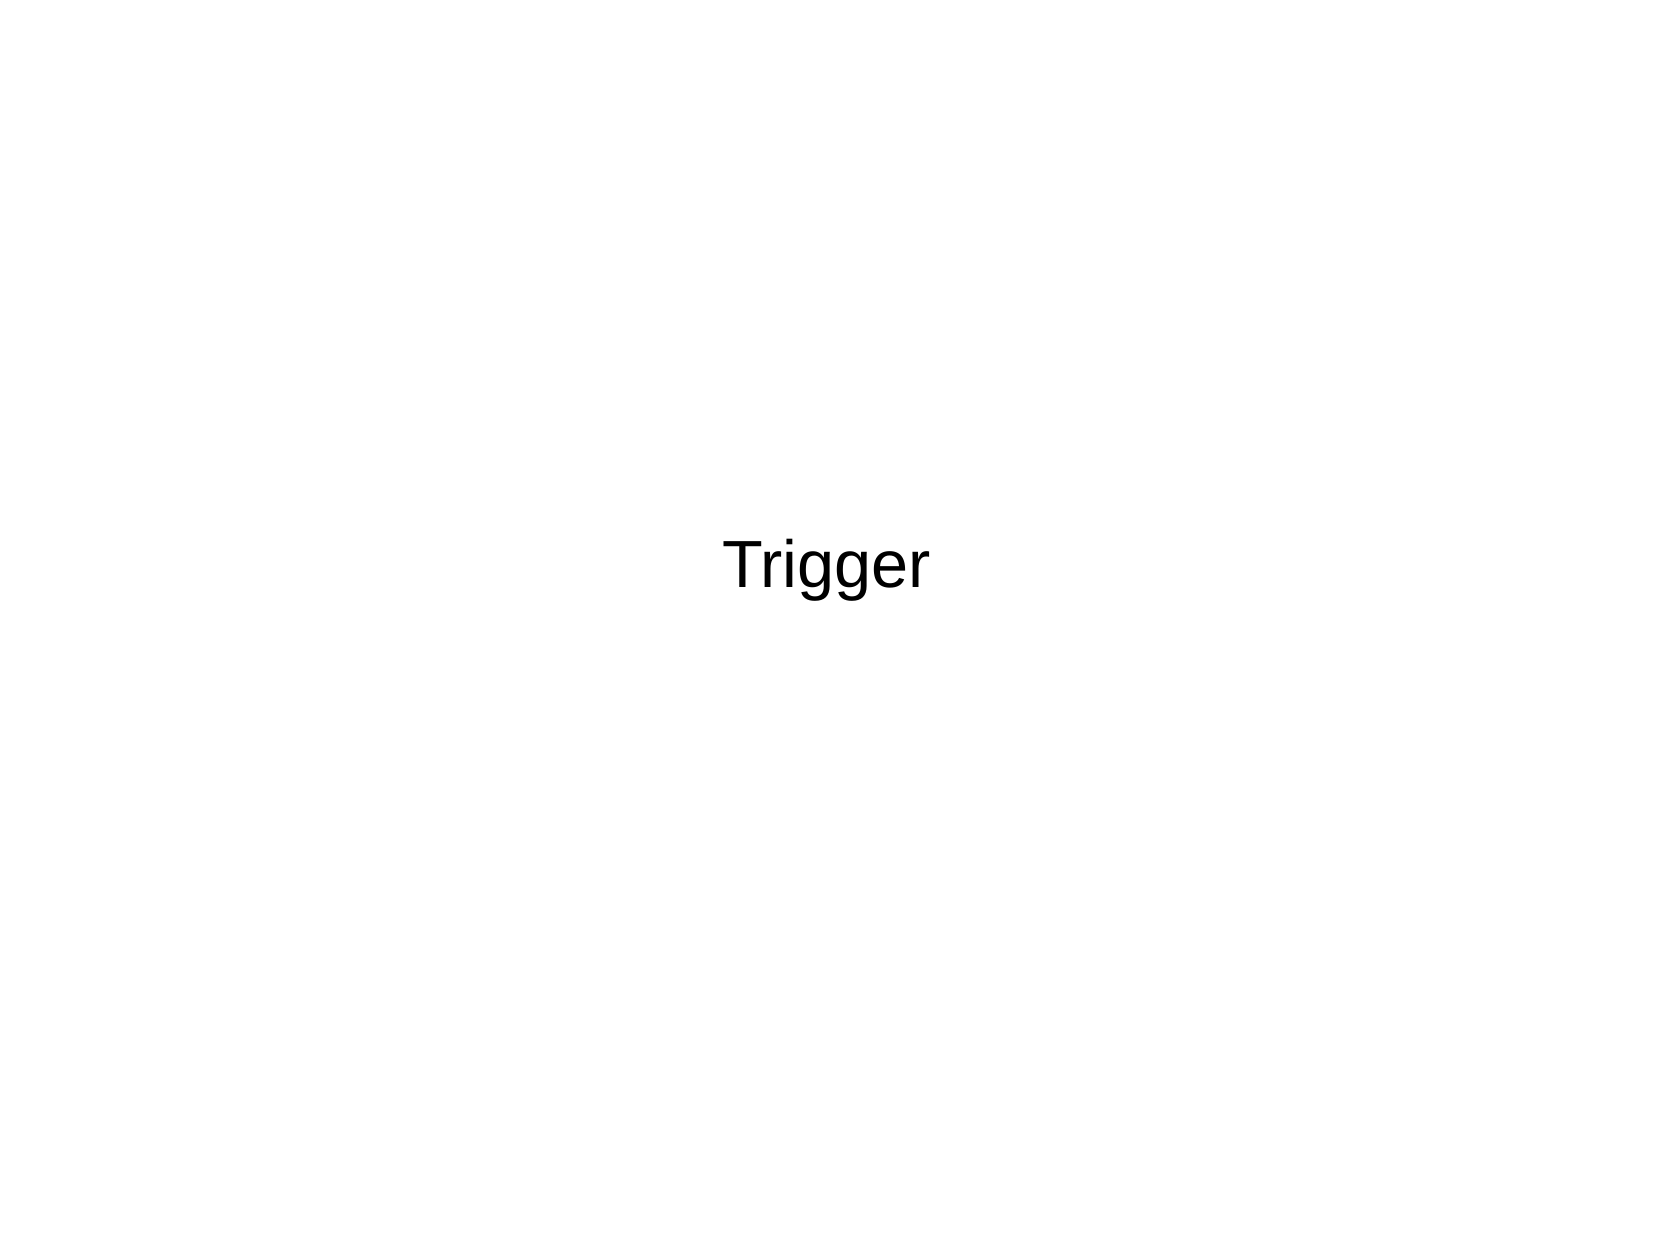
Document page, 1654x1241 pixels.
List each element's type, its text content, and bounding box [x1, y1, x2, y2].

subtitle Trigger [82, 19, 1571, 1109]
